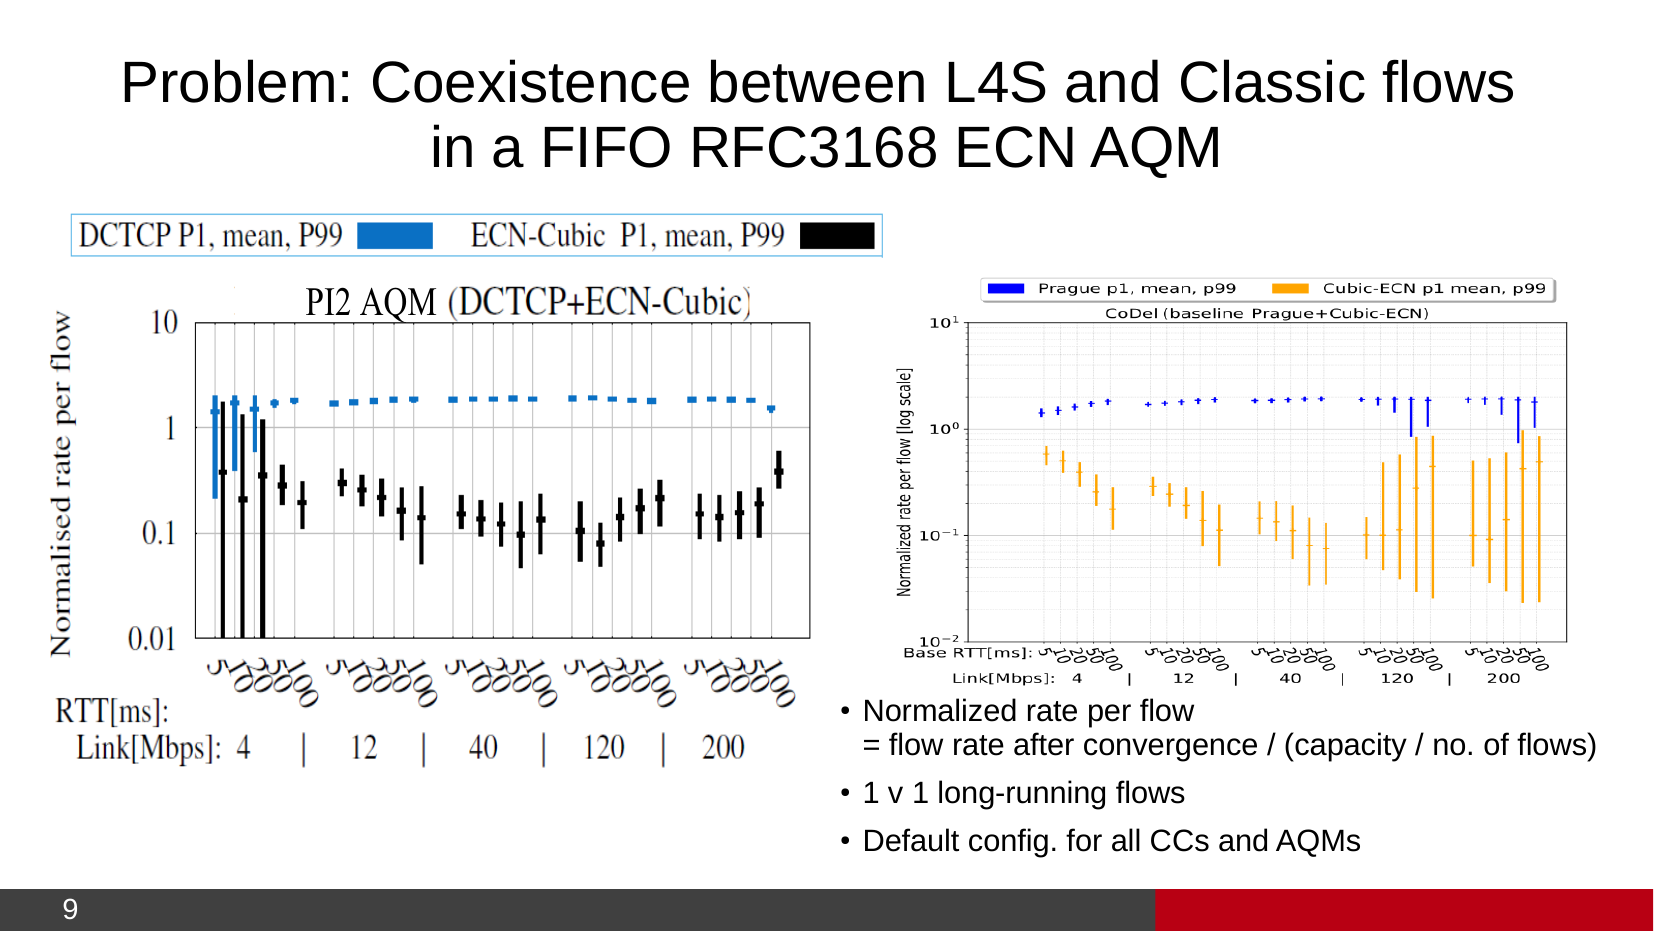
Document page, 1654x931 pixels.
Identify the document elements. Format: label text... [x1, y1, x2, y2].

picture [47, 210, 1578, 784]
list Normalized rate per flow = flow rate after convergence / (capacity / no. of flows) 1 v 1 long-running flows Default config. for all CCs and AQMs [832, 693, 1621, 883]
title Problem: Coexistence between L4S and Classic flows in a FIFO RFC3168 ECN AQM [82, 37, 1571, 193]
